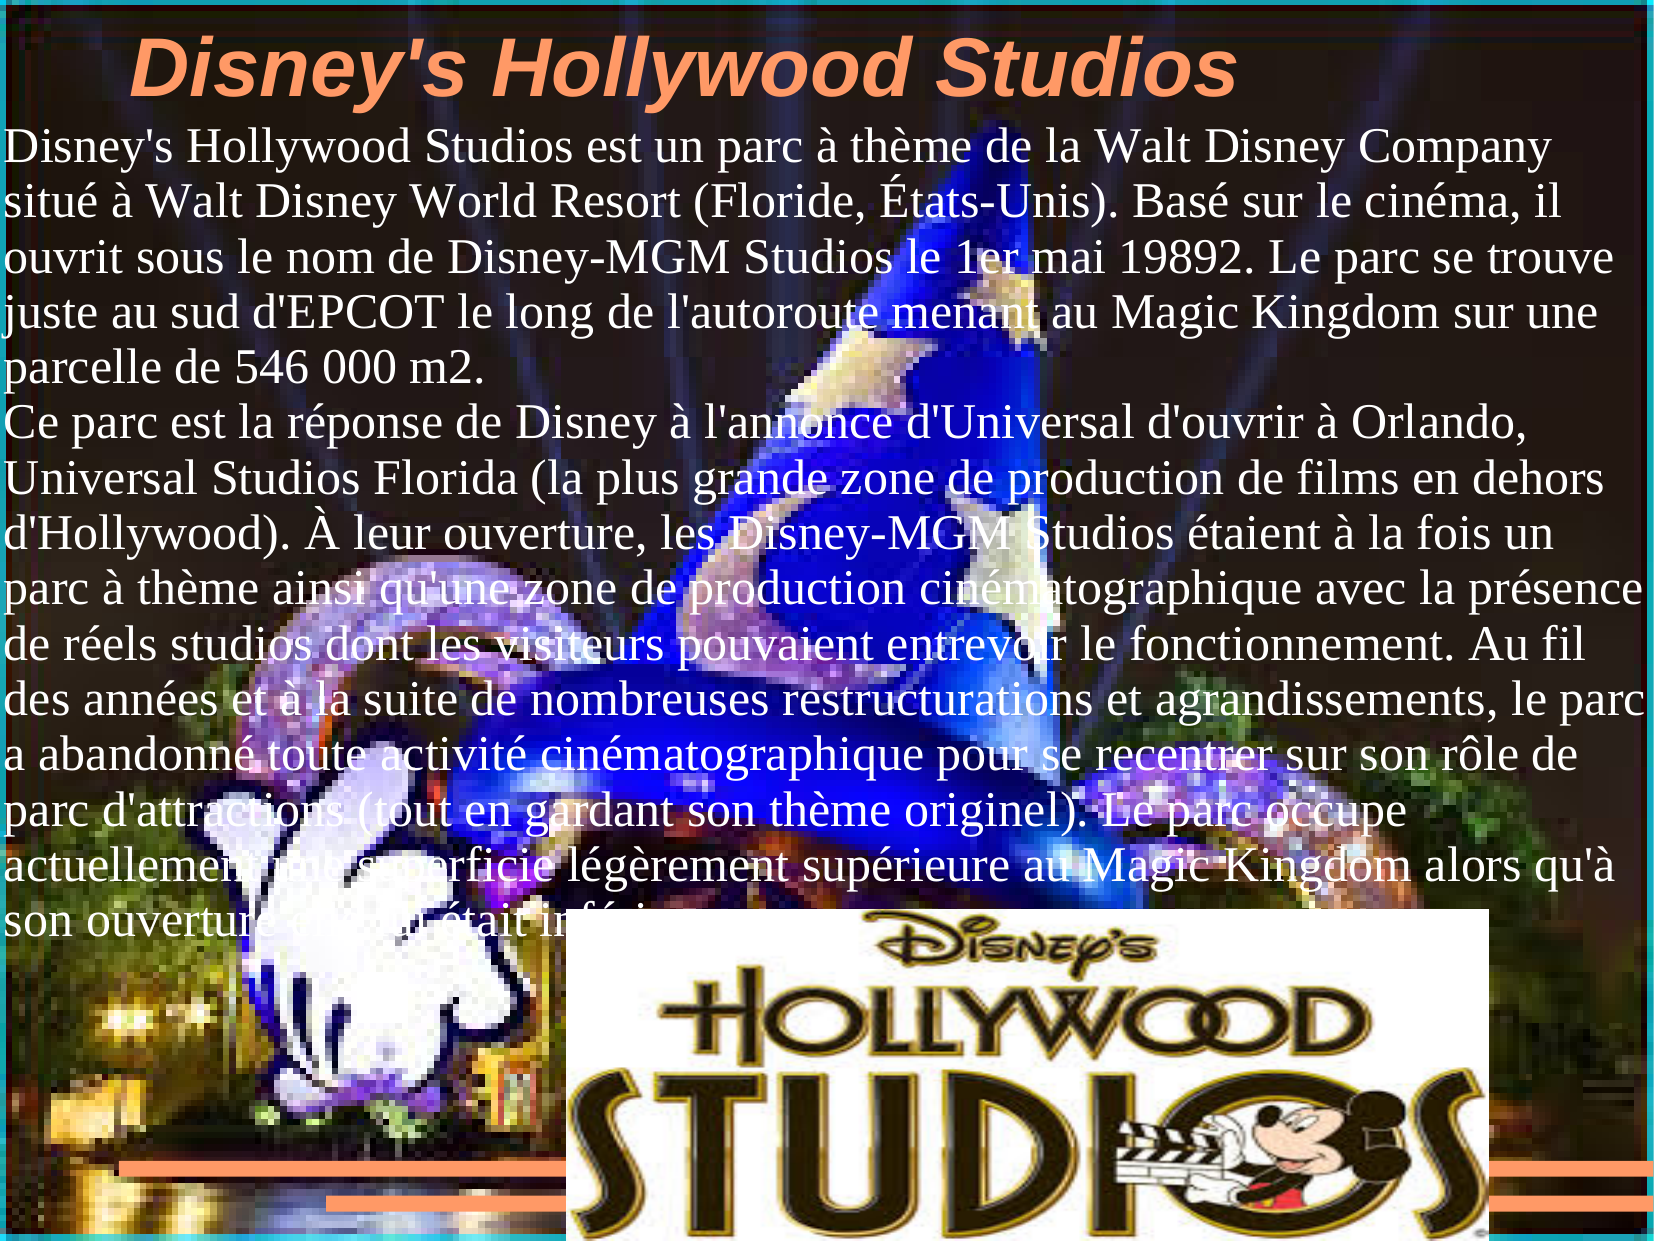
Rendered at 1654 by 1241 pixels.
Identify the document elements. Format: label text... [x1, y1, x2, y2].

picture [1542, 0, 1654, 118]
text_box Disney's Hollywood Studios est un parc à thème de la Walt Disney Company situé à Walt Disney World Resort (Floride, États-Unis). Basé sur le cinéma, il ouvrit sous le nom de Disney-MGM Studios le 1er mai 19892. Le parc se trouve juste au sud d'EPCOT le long de l'autoroute menant au Magic Kingdom sur une parcelle de 546 000 m2. Ce parc est la réponse de Disney à l'annonce d'Universal d'ouvrir à Orlando, Universal Studios Florida (la plus grande zone de production de films en dehors d'Hollywood). À leur ouverture, les Disney-MGM Studios étaient à la fois un parc à thème ainsi qu'une zone de production cinématographique avec la présence de réels studios dont les visiteurs pouvaient entrevoir le fonctionnement. Au fil des années et à la suite de nombreuses restructurations et agrandissements, le parc a abandonné toute activité cinématographique pour se recentrer sur son rôle de parc d'attractions (tout en gardant son thème originel). Le parc occupe actuellement une superficie légèrement supérieure au Magic Kingdom alors qu'à son ouverture elle lui était inférieure [3, 118, 1654, 977]
picture [0, 0, 1654, 1241]
title Disney's Hollywood Studios [129, 0, 1542, 118]
